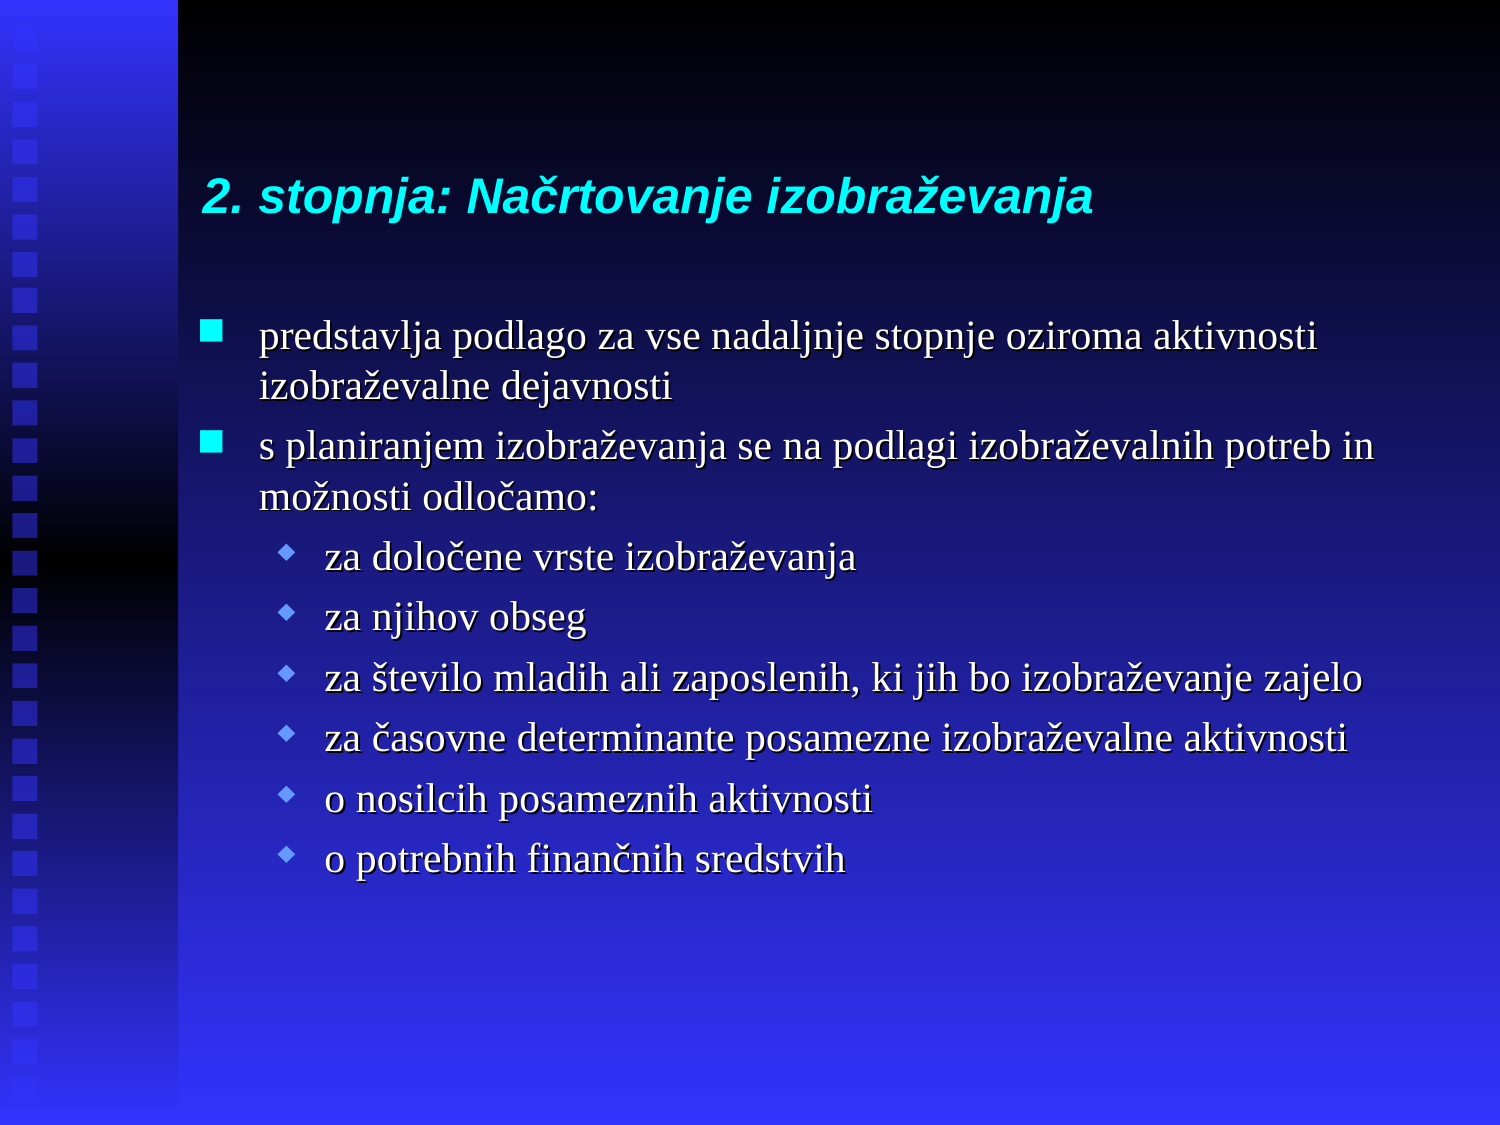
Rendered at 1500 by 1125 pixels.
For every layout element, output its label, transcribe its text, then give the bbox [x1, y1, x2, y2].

list predstavlja podlago za vse nadaljnje stopnje oziroma aktivnosti izobraževalne dejavnosti s planiranjem izobraževanja se na podlagi izobraževalnih potreb in možnosti odločamo: za določene vrste izobraževanja za njihov obseg za število mladih ali zaposlenih, ki jih bo izobraževanje zajelo za časovne determinante posamezne izobraževalne aktivnosti o nosilcih posameznih aktivnosti o potrebnih finančnih sredstvih [187, 299, 1463, 1034]
title 2. stopnja: Načrtovanje izobraževanja [187, 99, 1463, 288]
